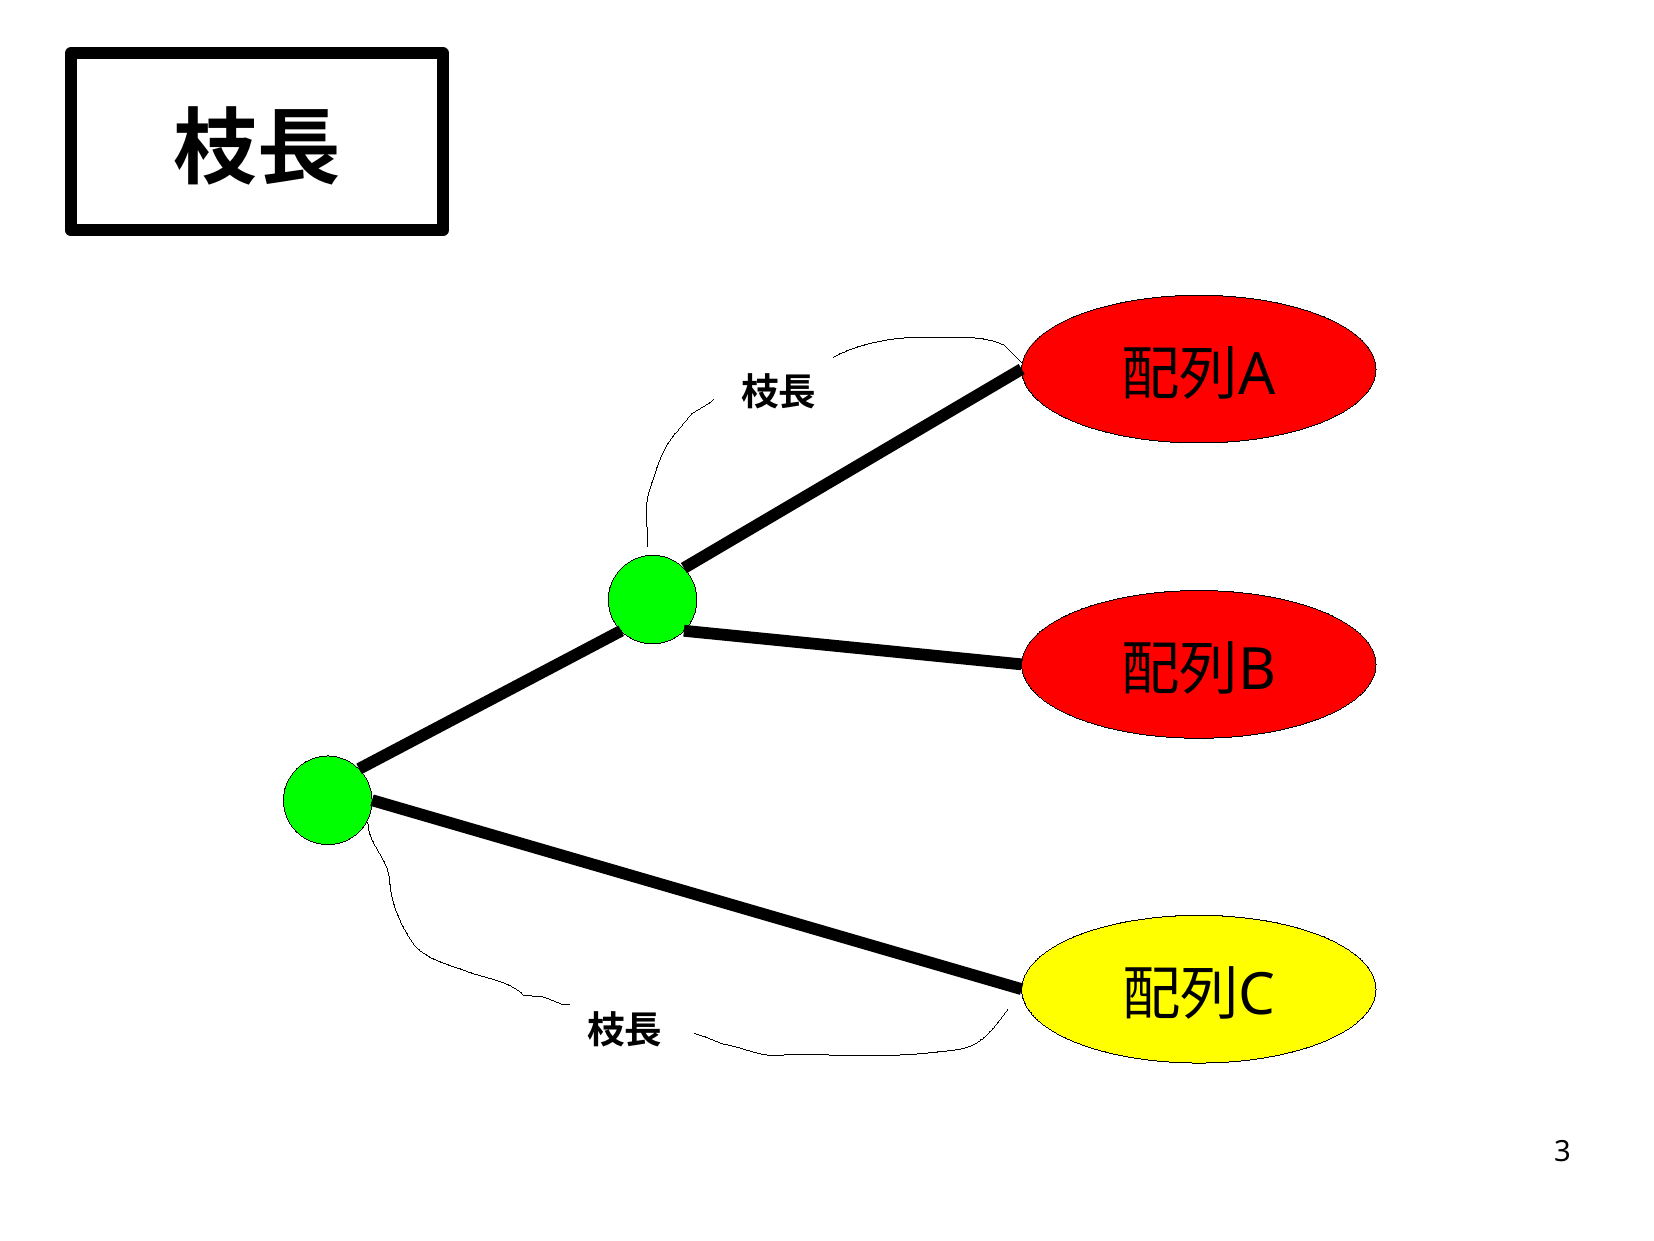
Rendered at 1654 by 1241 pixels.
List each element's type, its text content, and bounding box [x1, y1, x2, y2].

text_box 配列C [1021, 915, 1377, 1064]
text_box [608, 555, 697, 644]
text_box [283, 755, 372, 845]
text_box 枝長 [70, 53, 443, 231]
text_box 枝長 [572, 992, 780, 1048]
text_box 枝長 [726, 354, 934, 410]
text_box 配列B [1022, 590, 1377, 739]
text_box 配列A [1021, 295, 1377, 443]
